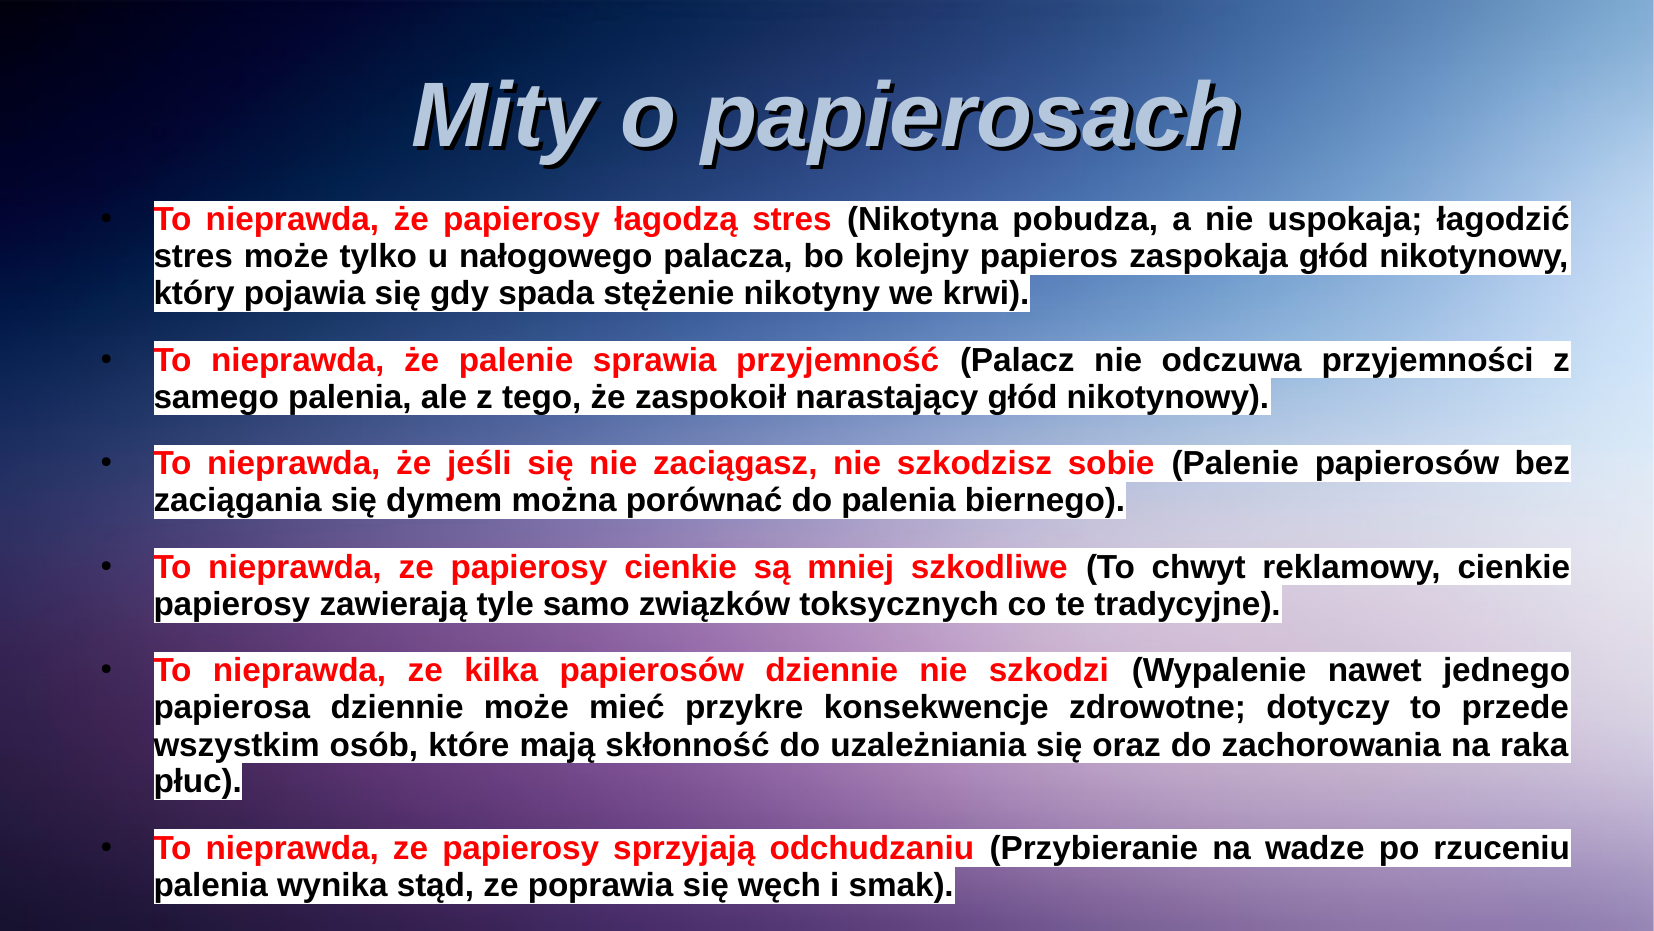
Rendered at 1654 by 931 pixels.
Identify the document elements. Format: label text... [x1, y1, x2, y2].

picture [0, 0, 1654, 931]
list To nieprawda, że papierosy łagodzą stres (Nikotyna pobudza, a nie uspokaja; łagodzić stres może tylko u nałogowego palacza, bo kolejny papieros zaspokaja głód nikotynowy, który pojawia się gdy spada stężenie nikotyny we krwi). To nieprawda, że palenie sprawia przyjemność (Palacz nie odczuwa przyjemności z samego palenia, ale z tego, że zaspokoił narastający głód nikotynowy). To nieprawda, że jeśli się nie zaciągasz, nie szkodzisz sobie (Palenie papierosów bez zaciągania się dymem można porównać do palenia biernego). To nieprawda, ze papierosy cienkie są mniej szkodliwe (To chwyt reklamowy, cienkie papierosy zawierają tyle samo związków toksycznych co te tradycyjne). To nieprawda, ze kilka papierosów dziennie nie szkodzi (Wypalenie nawet jednego papierosa dziennie może mieć przykre konsekwencje zdrowotne; dotyczy to przede wszystkim osób, które mają skłonność do uzależniania się oraz do zachorowania na raka płuc). To nieprawda, ze papierosy sprzyjają odchudzaniu (Przybieranie na wadze po rzuceniu palenia wynika stąd, ze poprawia się węch i smak). [82, 200, 1571, 922]
title Mity o papierosach [82, 37, 1571, 193]
